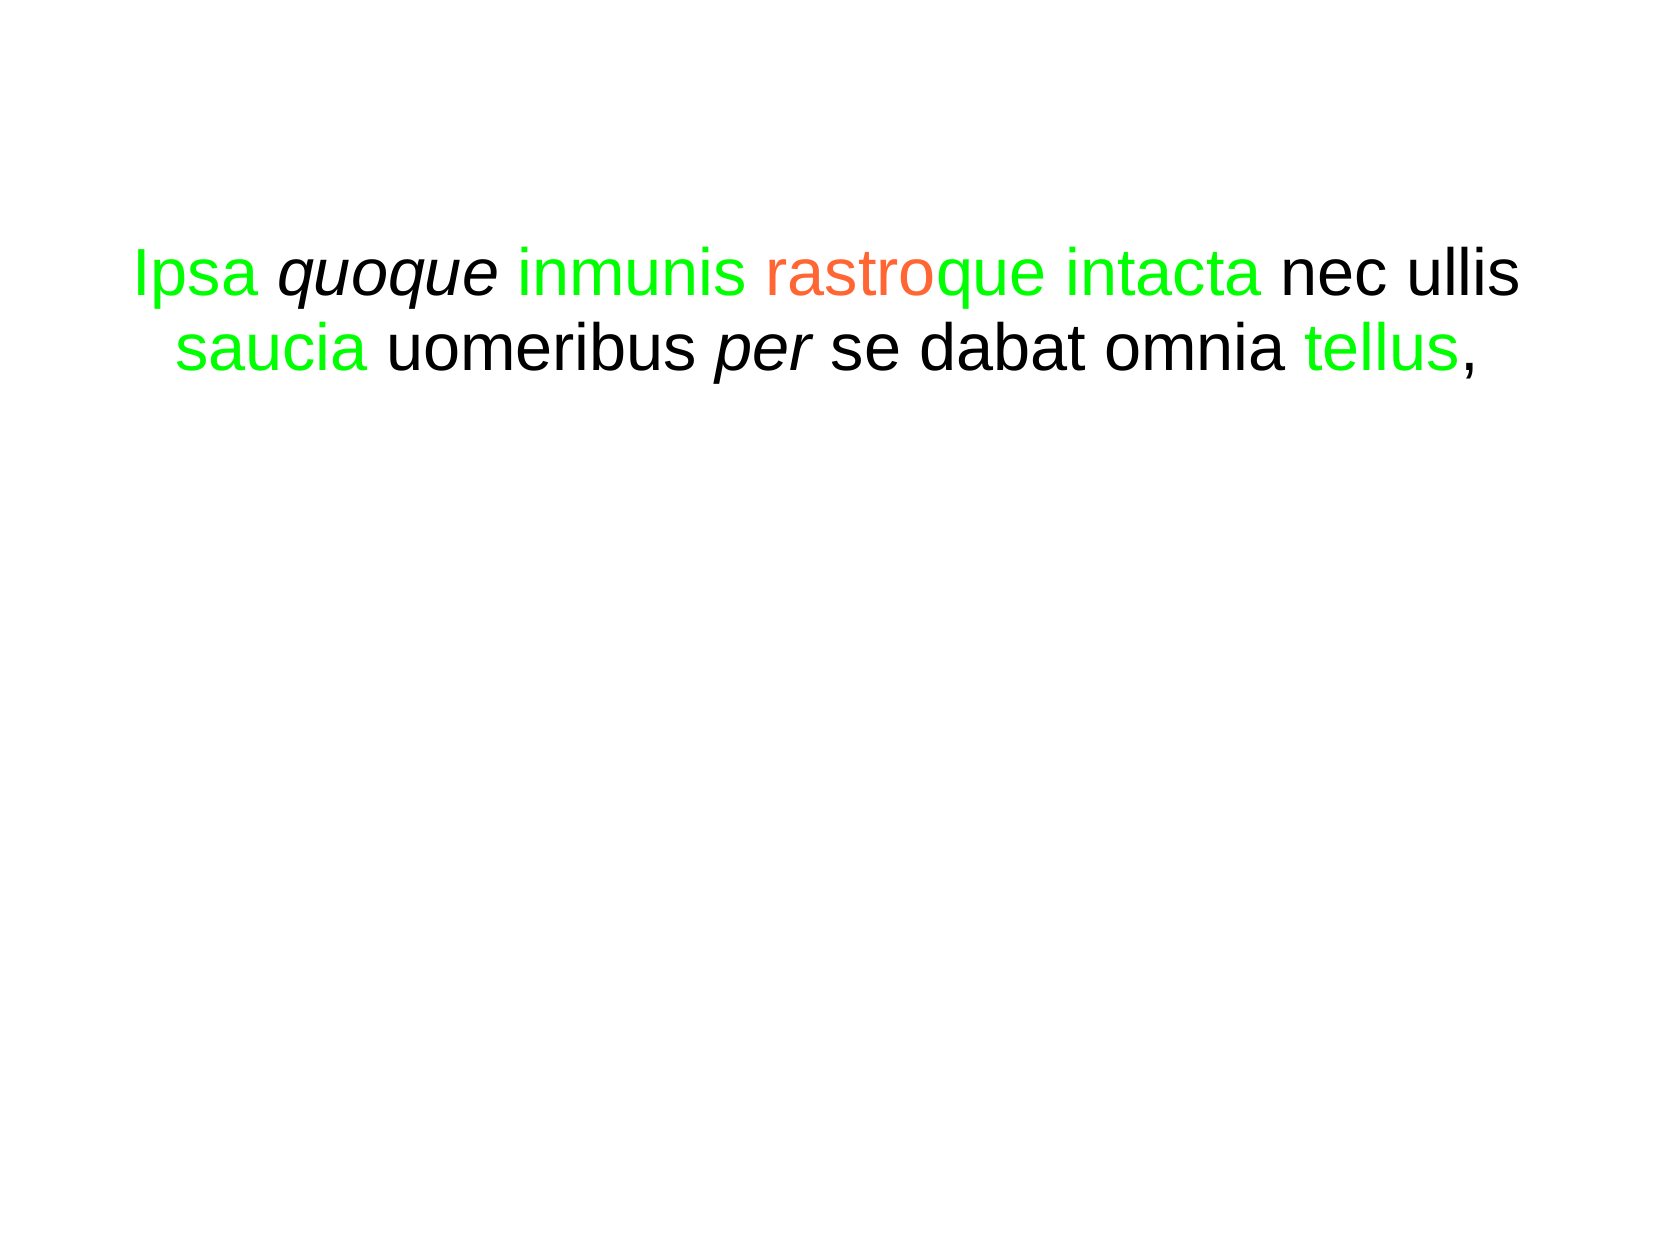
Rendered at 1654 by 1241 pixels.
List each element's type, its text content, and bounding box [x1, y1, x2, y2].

title Ipsa quoque inmunis rastroque intacta nec ullis saucia uomeribus per se dabat omnia tellus, [82, 206, 1571, 414]
